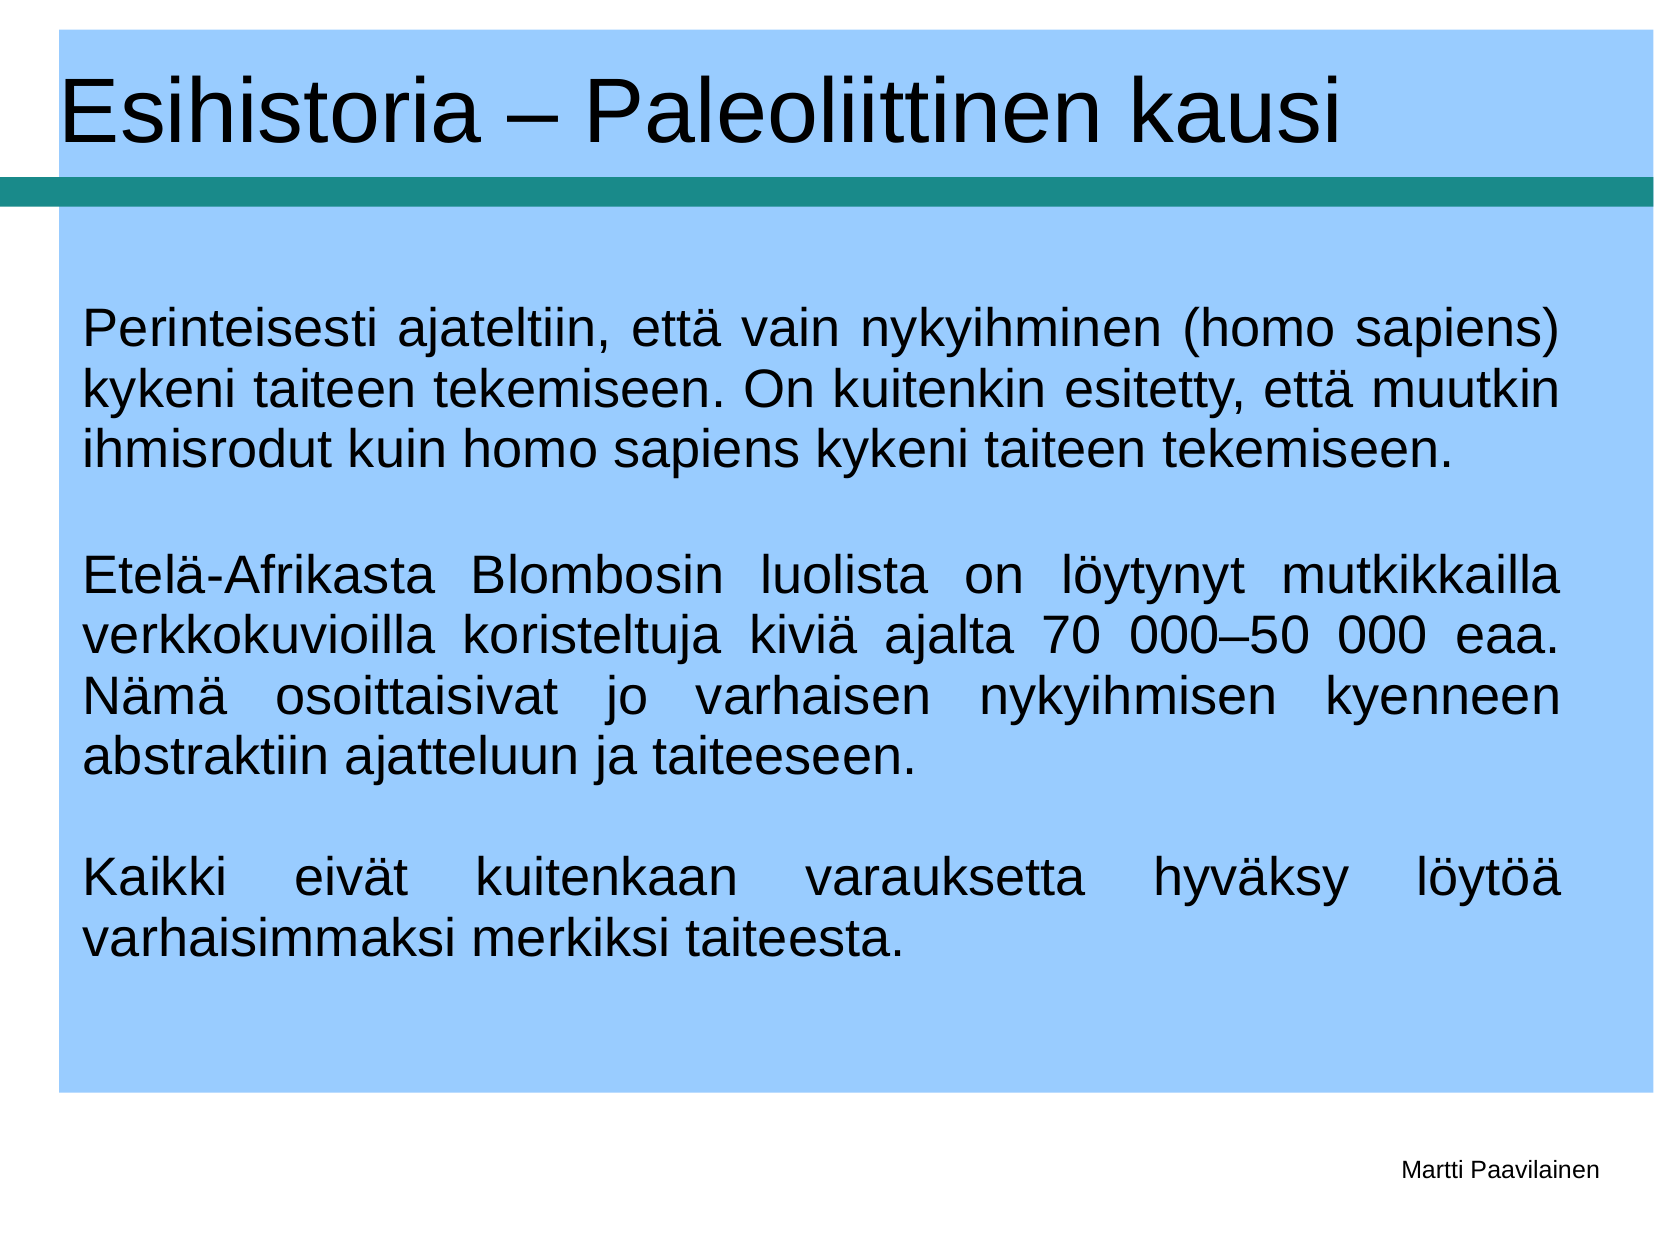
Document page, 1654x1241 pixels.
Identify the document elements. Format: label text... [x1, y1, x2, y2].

title Martti Paavilainen [679, 1128, 1601, 1211]
title Esihistoria – Paleoliittinen kausi [59, 14, 1654, 177]
text_box [0, 177, 1654, 1093]
subtitle Perinteisesti ajateltiin, että vain nykyihminen (homo sapiens) kykeni taiteen tekemiseen. On kuitenkin esitetty, että muutkin ihmisrodut kuin homo sapiens kykeni taiteen tekemiseen. Etelä-Afrikasta Blombosin luolista on löytynyt mutkikkailla verkkokuvioilla koristeltuja kiviä ajalta 70 000–50 000 eaa. Nämä osoittaisivat jo varhaisen nykyihmisen kyenneen abstraktiin ajatteluun ja taiteeseen. Kaikki eivät kuitenkaan varauksetta hyväksy löytöä varhaisimmaksi merkiksi taiteesta. [82, 297, 1571, 1102]
